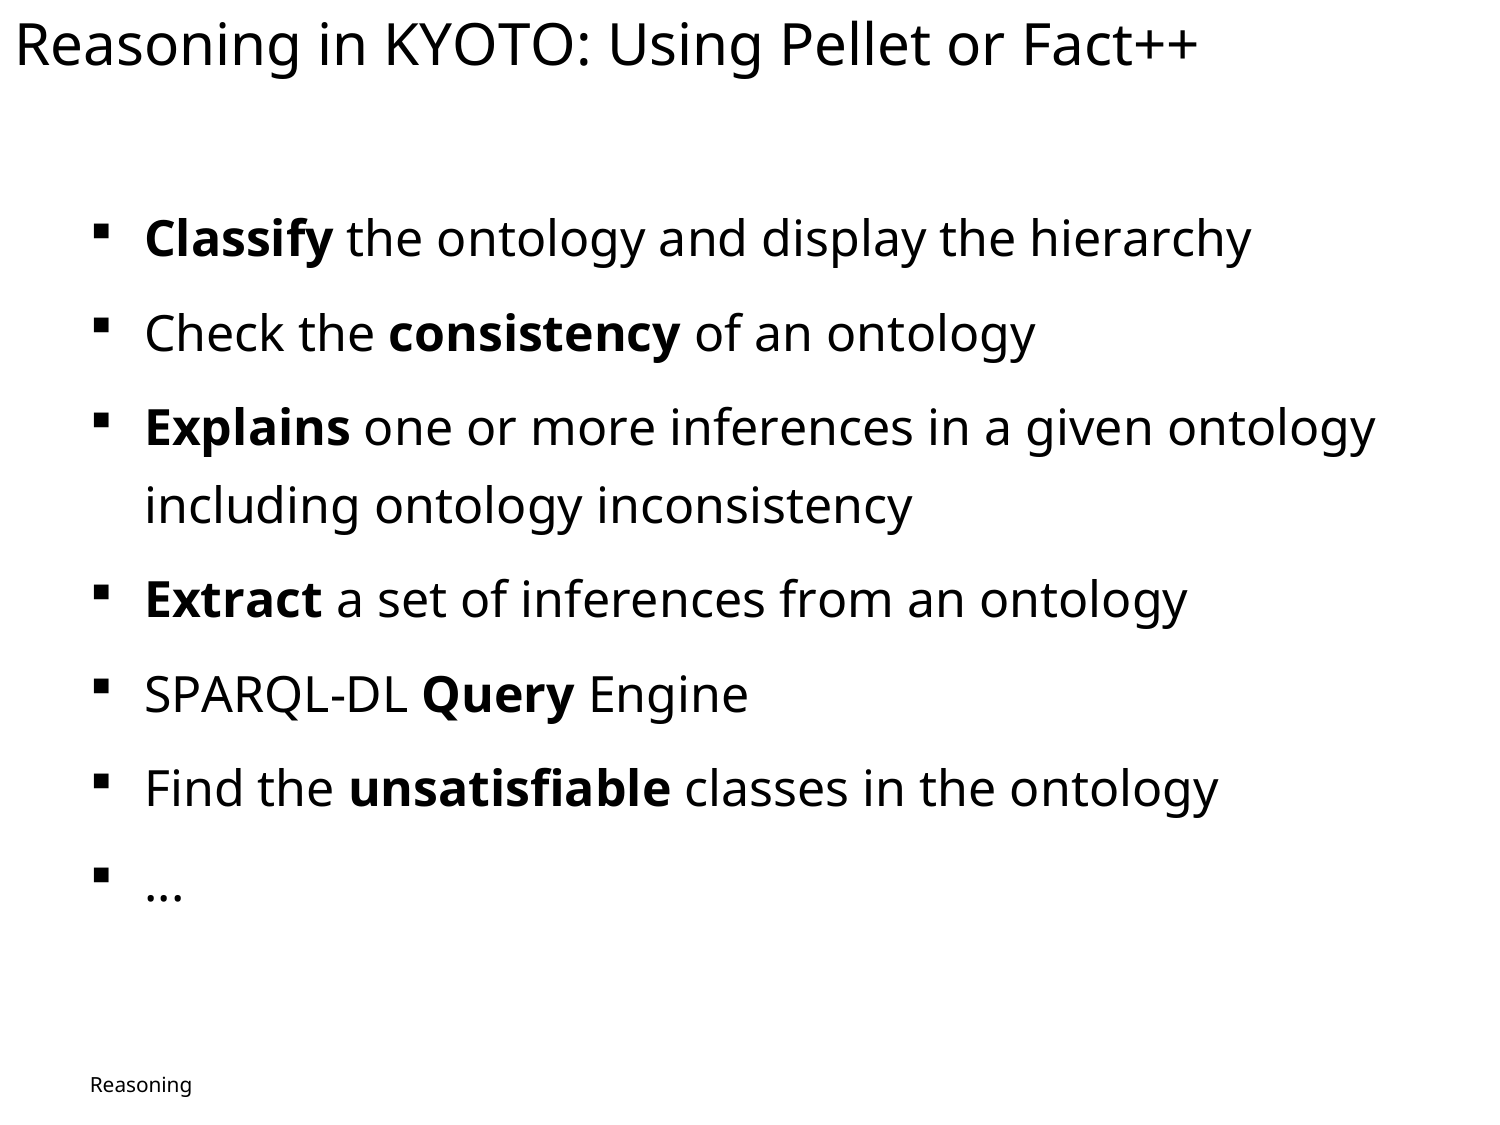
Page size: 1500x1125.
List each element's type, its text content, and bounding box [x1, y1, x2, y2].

title Reasoning in KYOTO: Using Pellet or Fact++ [0, 0, 1500, 91]
list Classify the ontology and display the hierarchy Check the consistency of an ontology Explains one or more inferences in a given ontology including ontology inconsistency Extract a set of inferences from an ontology SPARQL-DL Query Engine Find the unsatisfiable classes in the ontology ... [75, 112, 1438, 1035]
